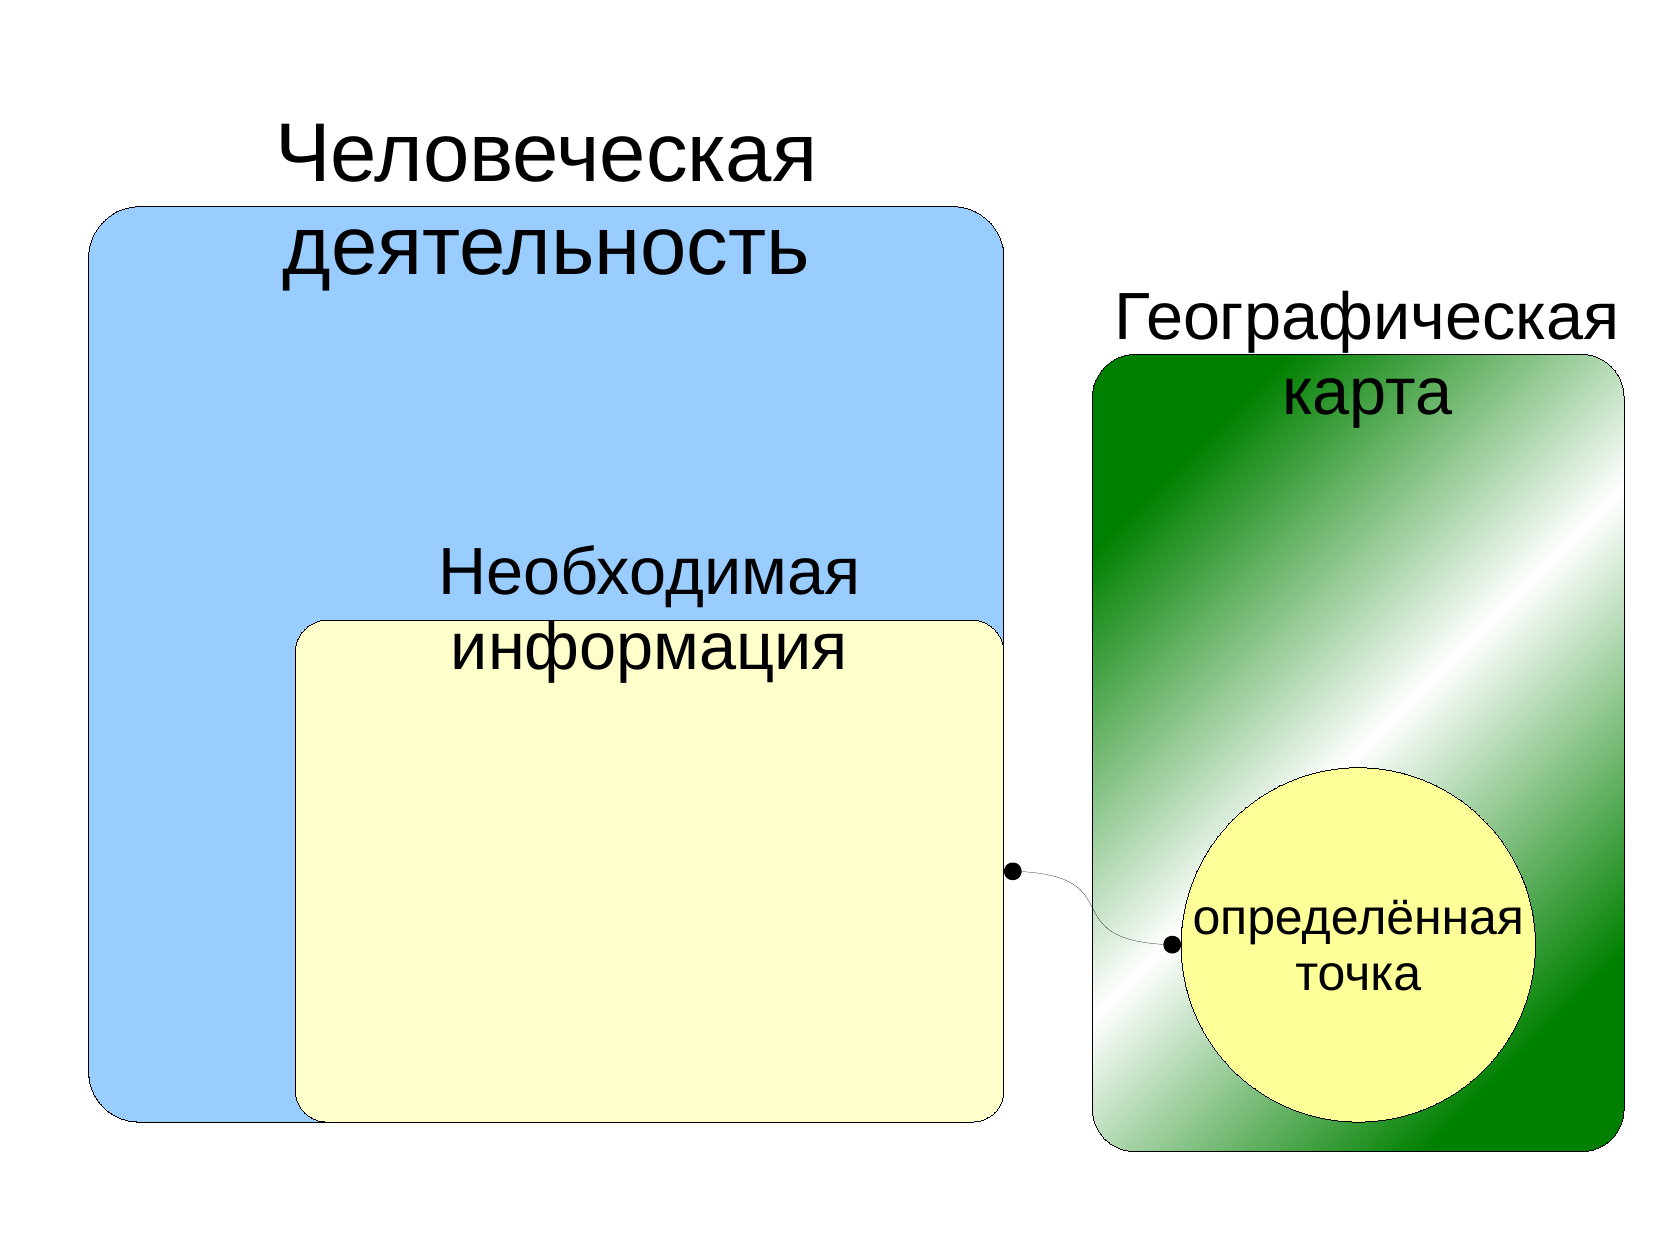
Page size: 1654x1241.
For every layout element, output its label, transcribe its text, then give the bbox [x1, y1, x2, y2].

text_box [1092, 437, 1625, 1152]
text_box Человеческая деятельность [88, 206, 1004, 1123]
text_box Географическая карта [1086, 271, 1648, 437]
text_box определённая точка [1181, 767, 1536, 1123]
text_box Необходимая информация [295, 620, 1004, 1123]
